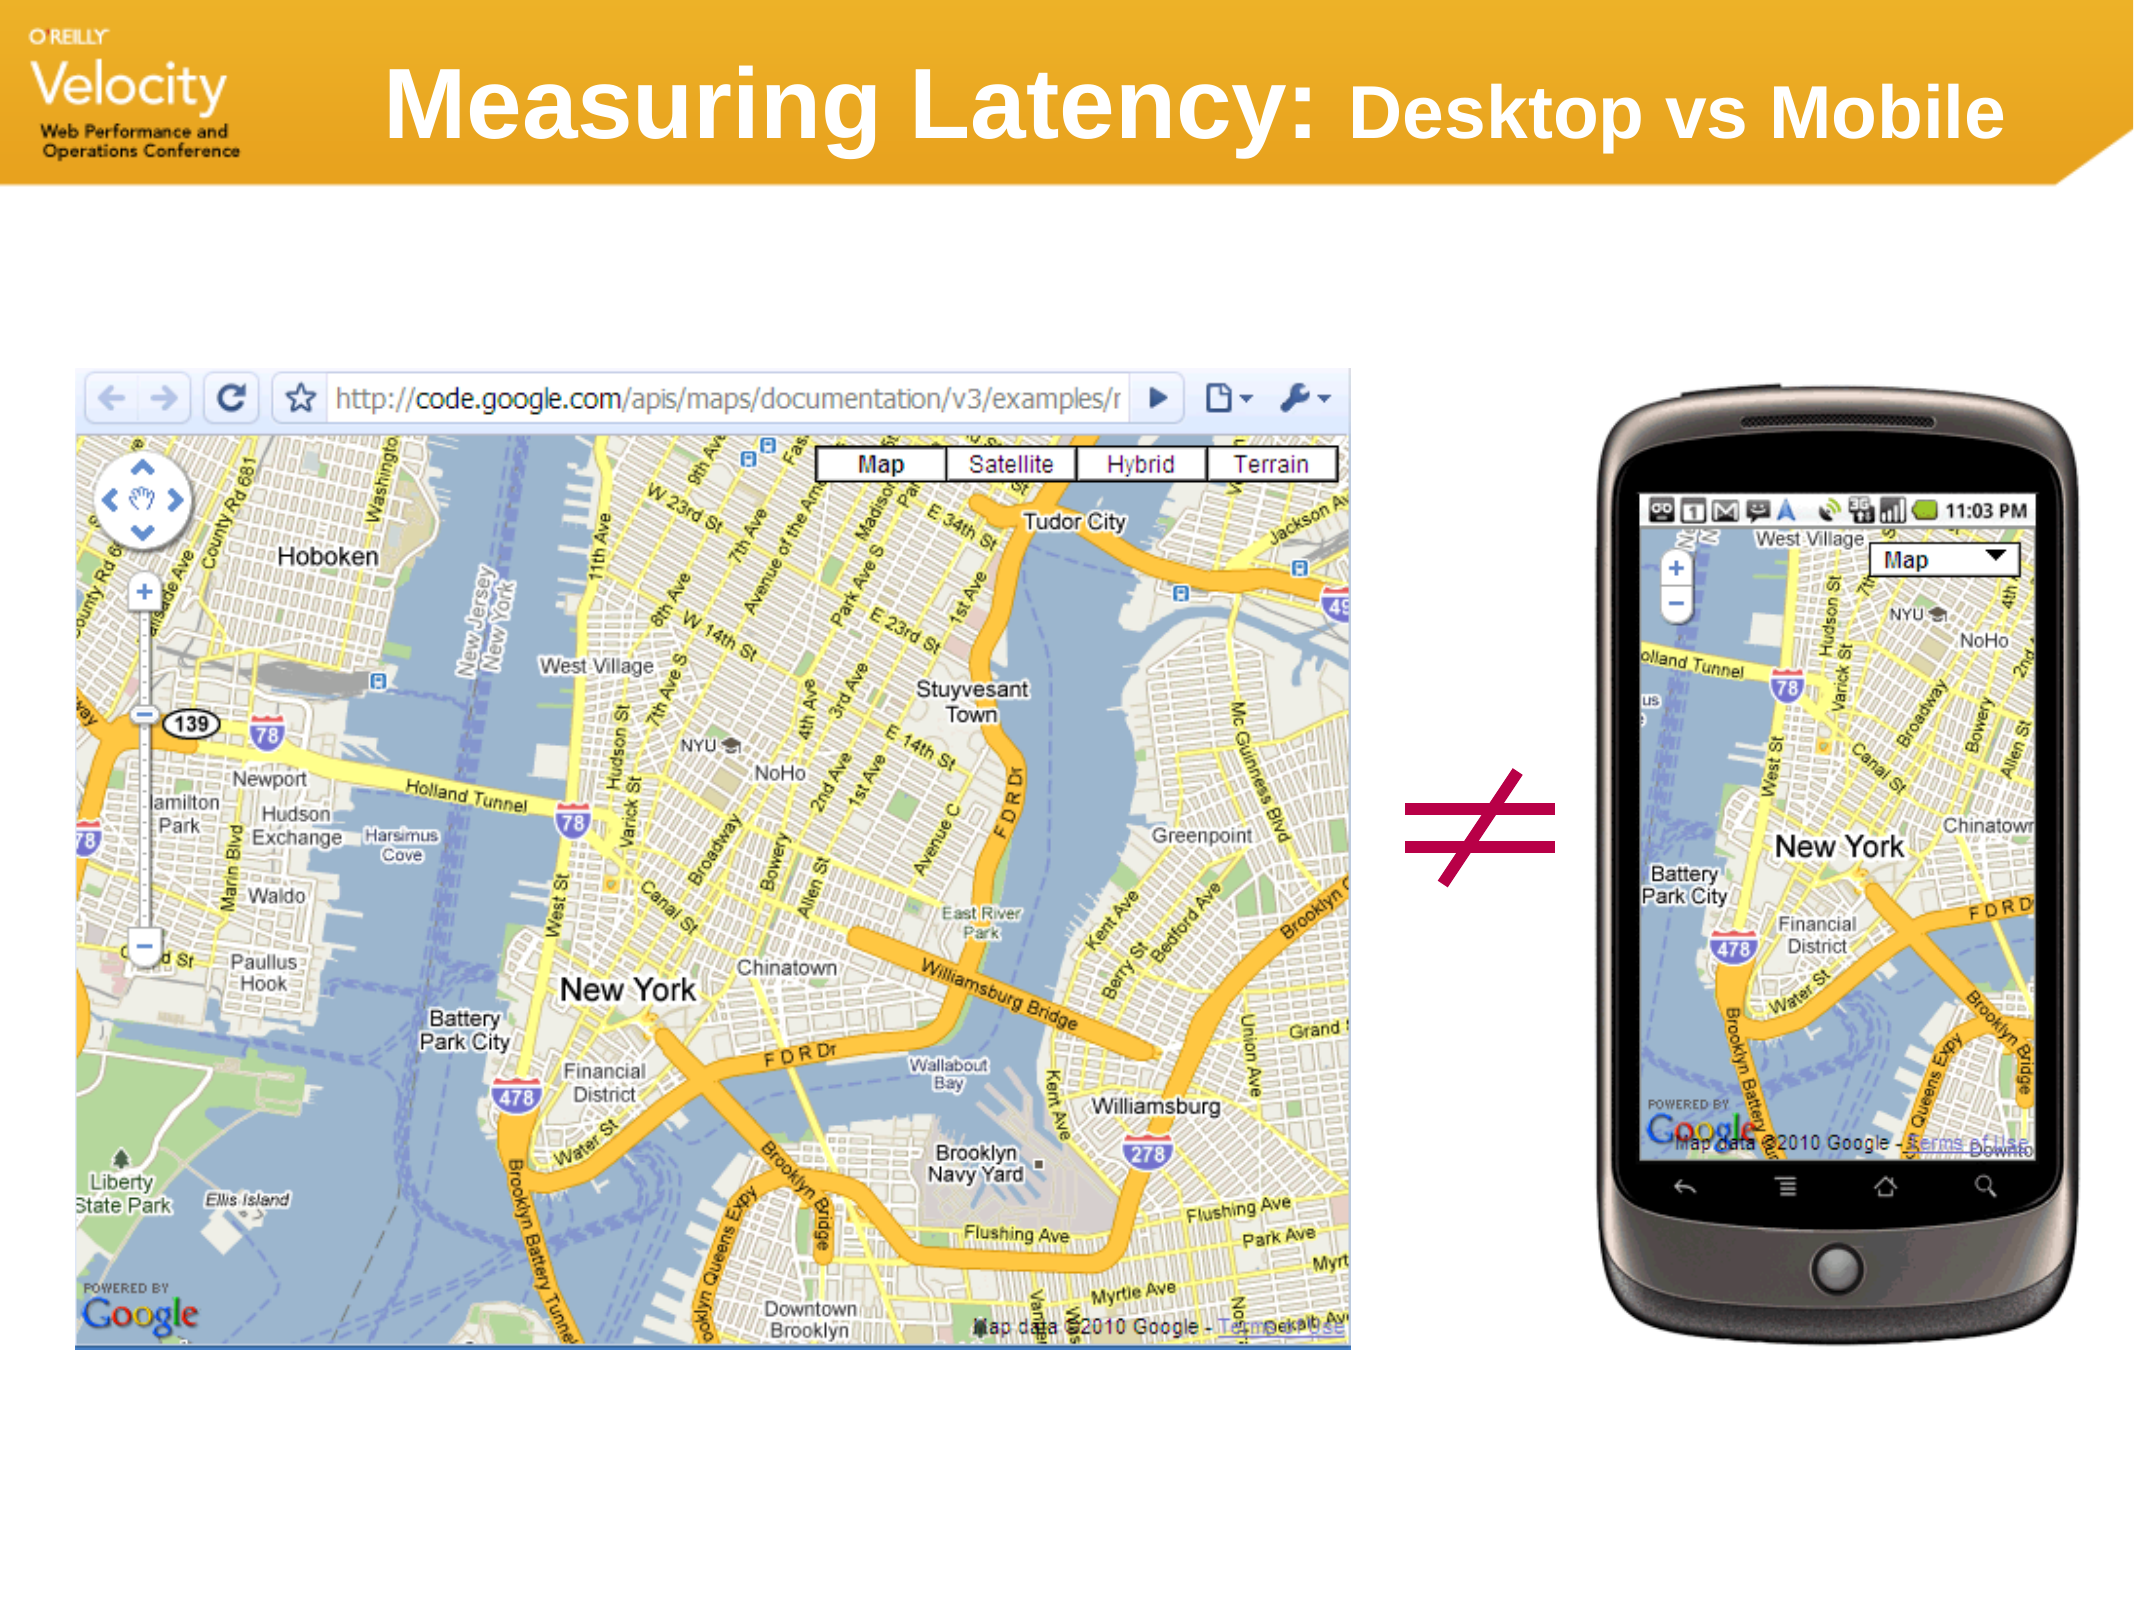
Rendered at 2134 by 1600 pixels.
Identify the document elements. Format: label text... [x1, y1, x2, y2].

picture [0, 0, 2134, 1600]
title Measuring Latency: Desktop vs Mobile [375, 17, 2026, 191]
